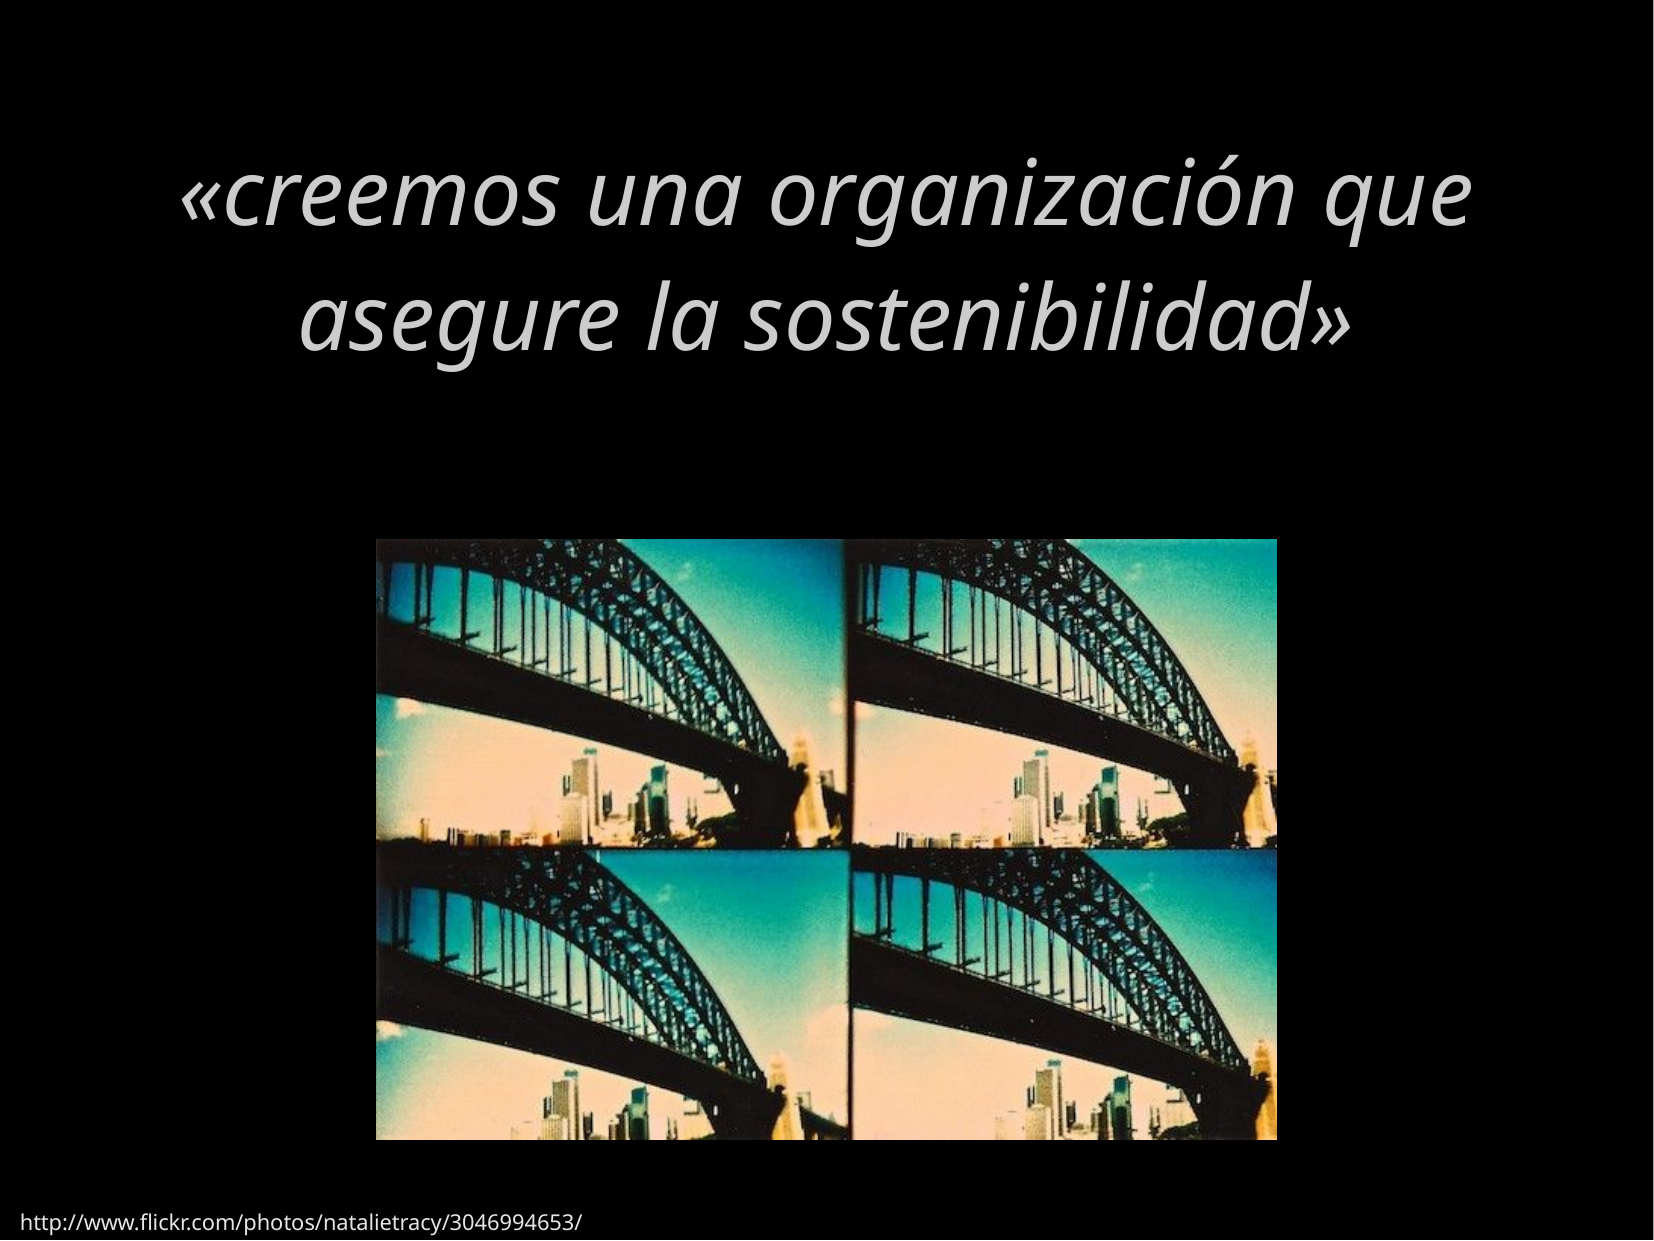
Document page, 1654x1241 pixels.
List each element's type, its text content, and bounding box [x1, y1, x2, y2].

title «creemos una organización que asegure la sostenibilidad» [82, 140, 1571, 364]
picture [376, 539, 1277, 1140]
text_box http://www.flickr.com/photos/natalietracy/3046994653/ [5, 1199, 932, 1241]
